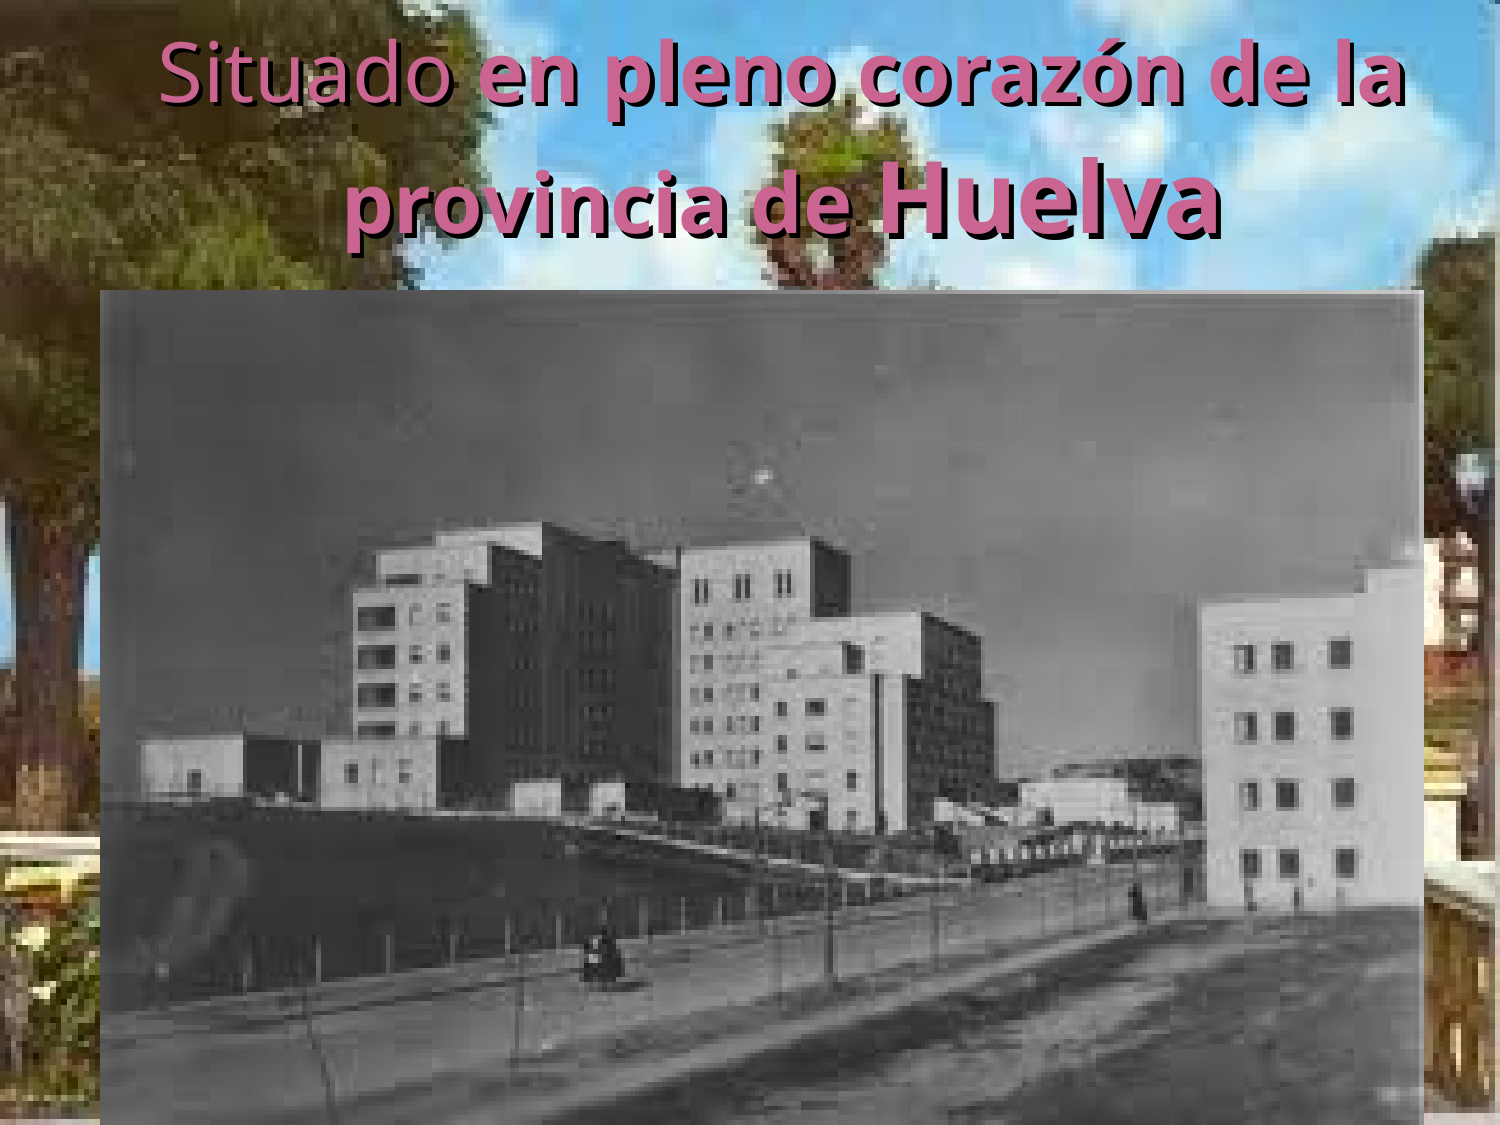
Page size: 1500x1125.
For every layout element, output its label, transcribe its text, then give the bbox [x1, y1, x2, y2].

title Situado en pleno corazón de la provincia de Huelva [118, 0, 1447, 302]
picture [0, 0, 1500, 1125]
